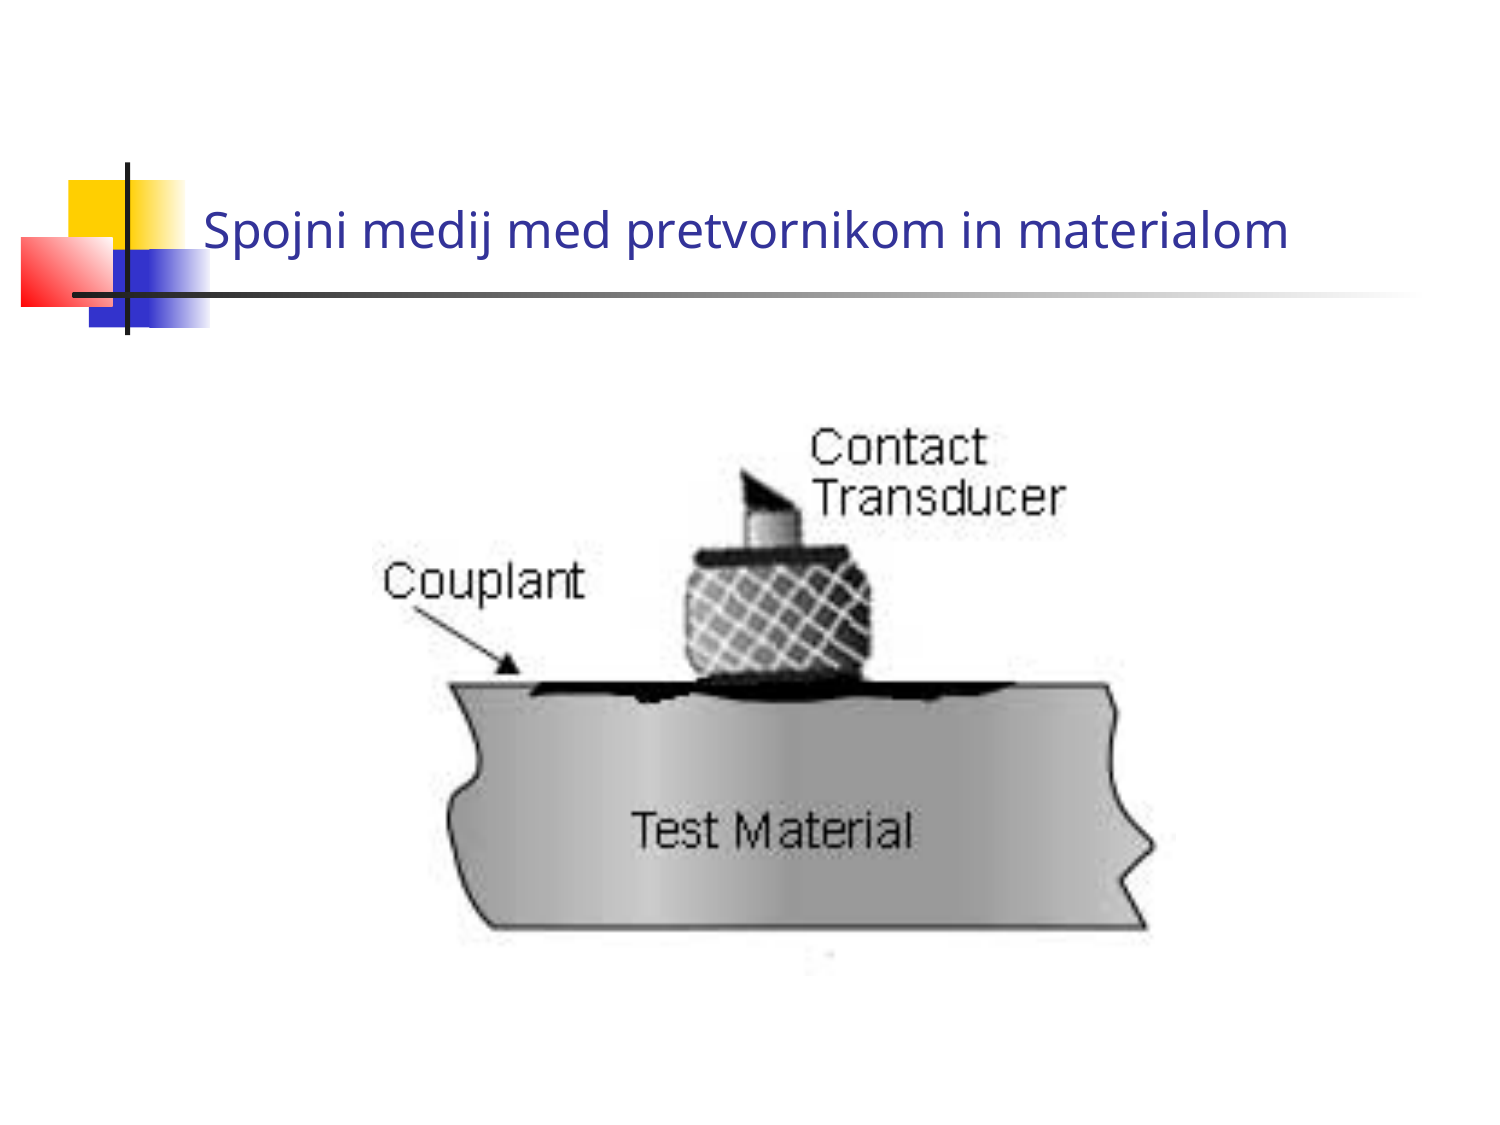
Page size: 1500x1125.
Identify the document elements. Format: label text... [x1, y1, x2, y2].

picture [372, 397, 1176, 976]
title Spojni medij med pretvornikom in materialom [188, 35, 1468, 276]
